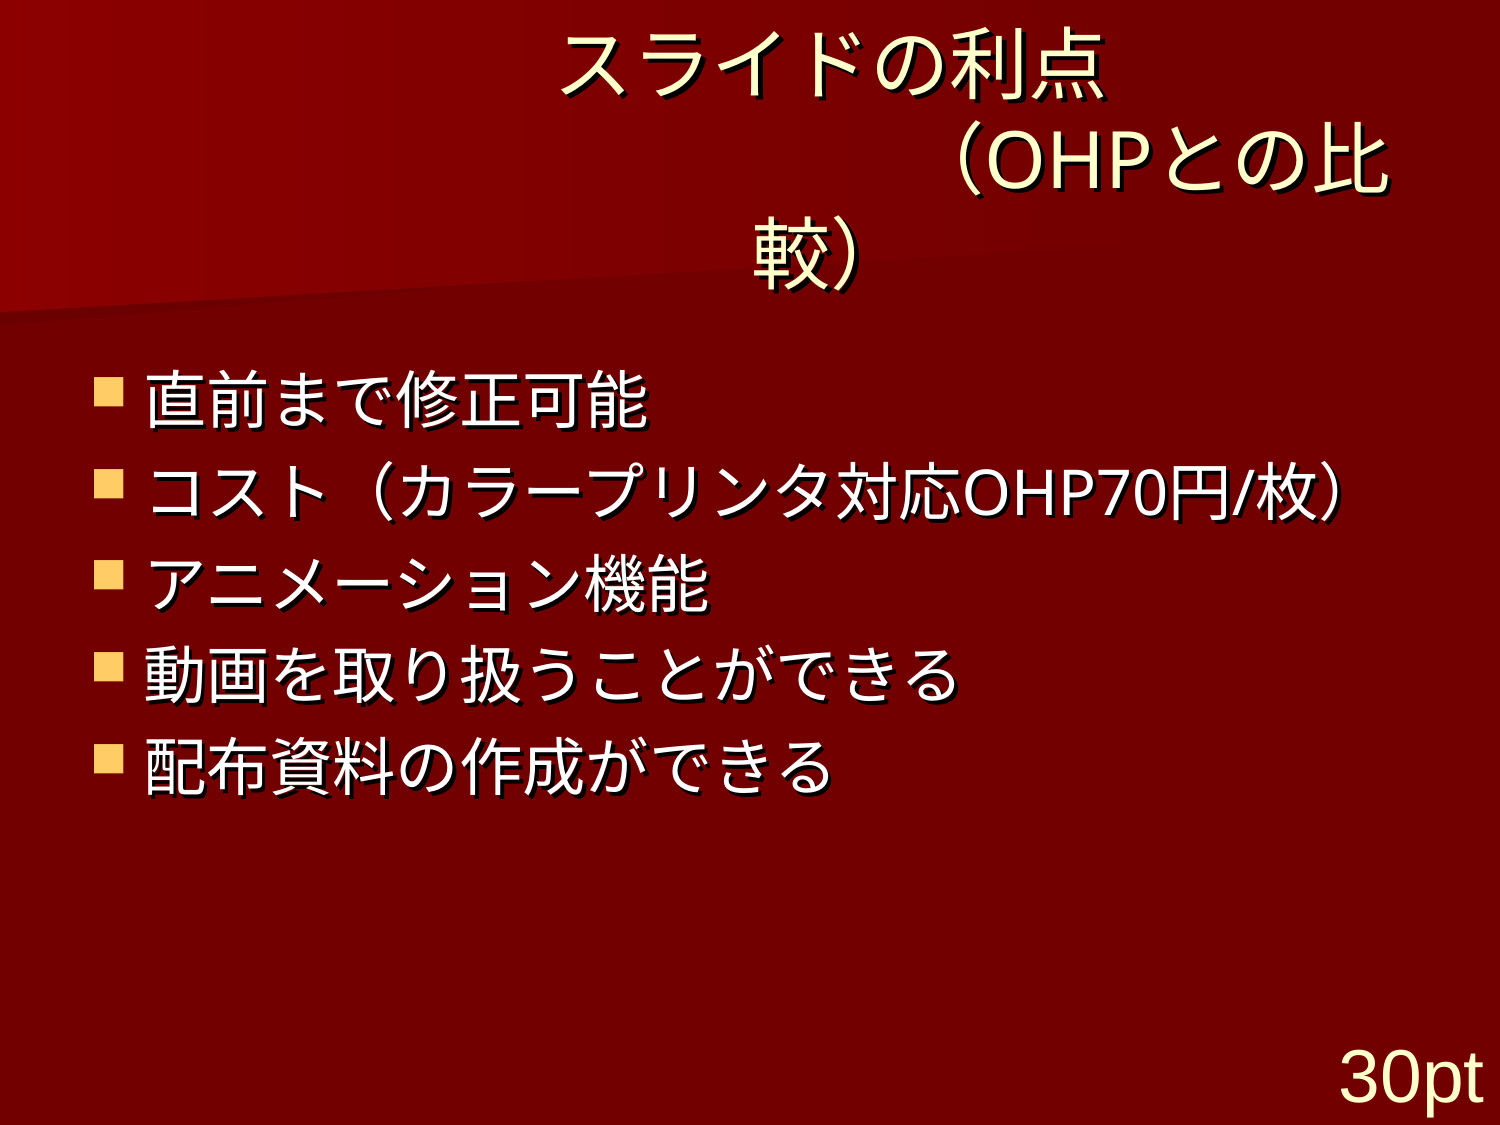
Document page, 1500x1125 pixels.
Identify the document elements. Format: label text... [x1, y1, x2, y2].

text_box 30pt [1323, 1019, 1500, 1125]
title スライドの利点 （OHPとの比較） [249, 31, 1412, 282]
list 直前まで修正可能 コスト（カラープリンタ対応OHP70円/枚） アニメーション機能 動画を取り扱うことができる 配布資料の作成ができる [75, 352, 1426, 872]
